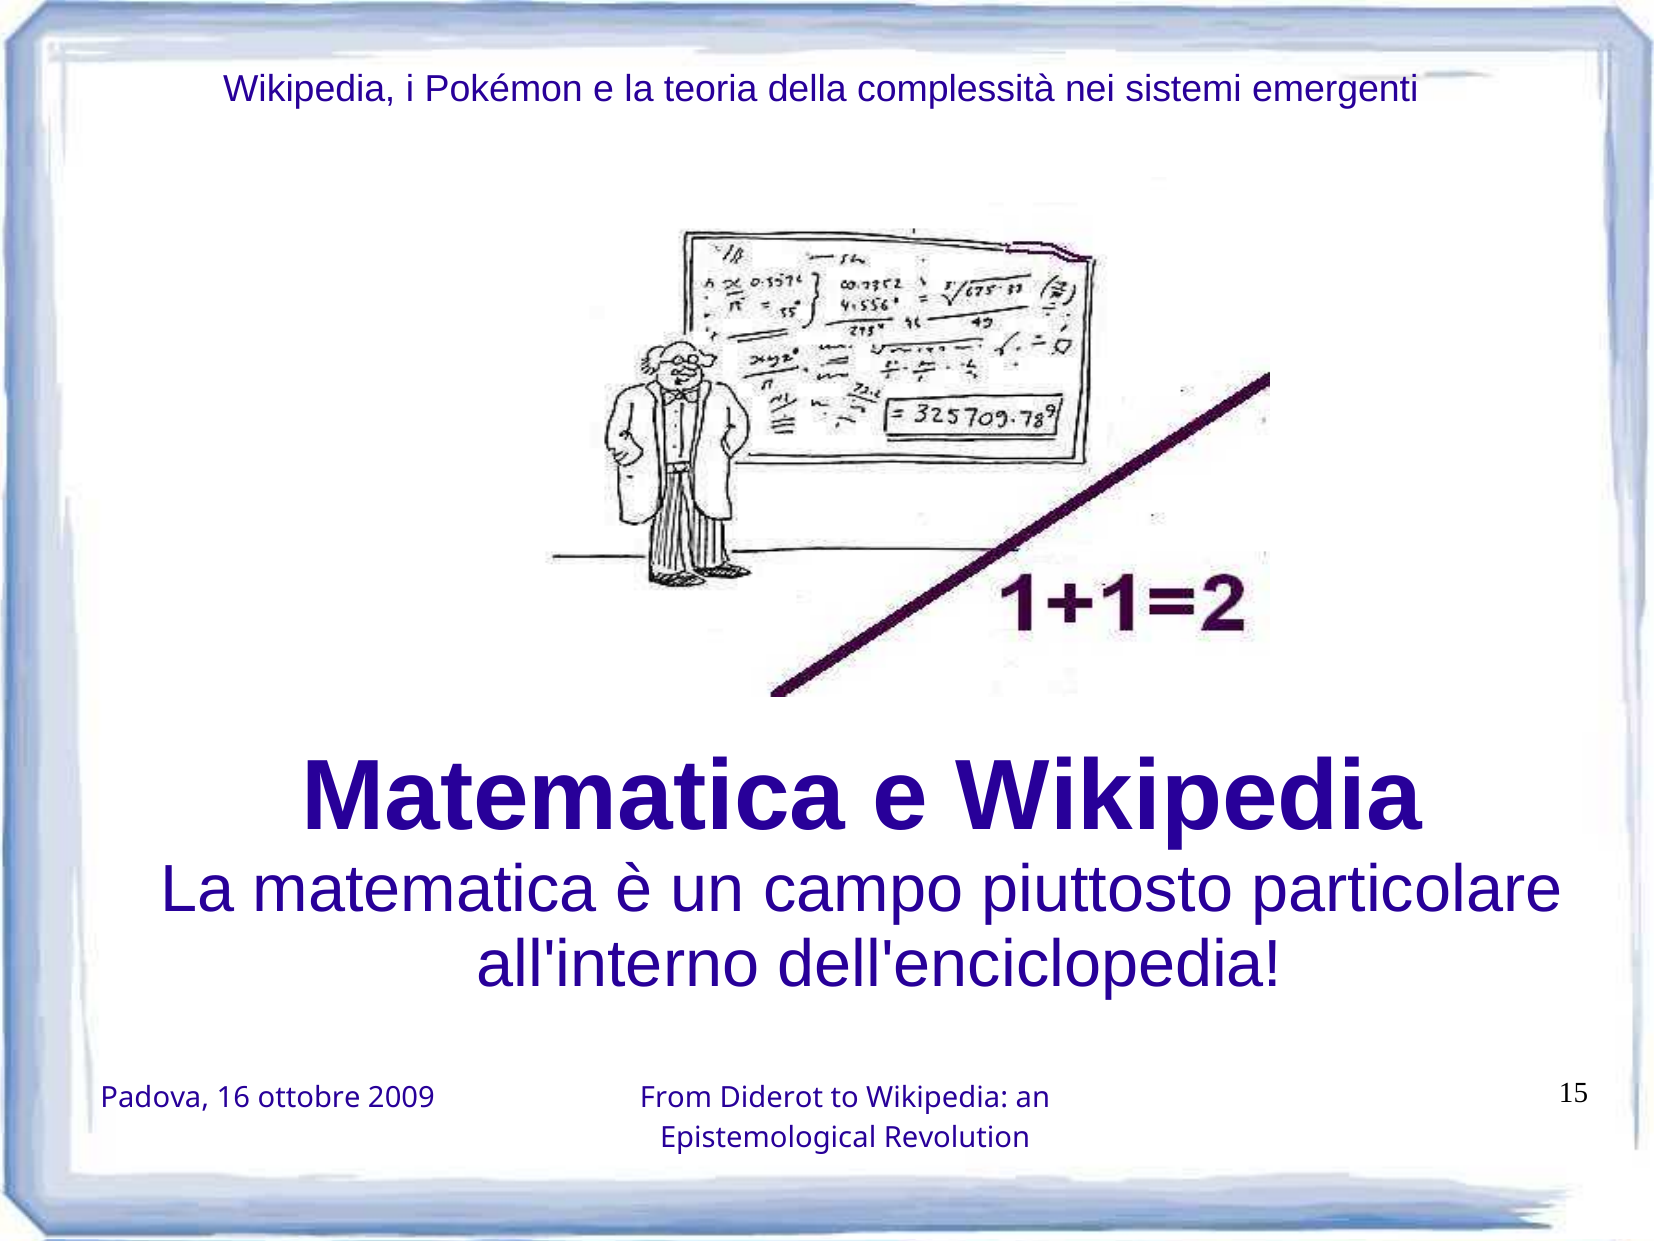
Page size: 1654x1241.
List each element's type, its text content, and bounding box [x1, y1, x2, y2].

picture [0, 0, 1654, 1241]
title Wikipedia, i Pokémon e la teoria della complessità nei sistemi emergenti [76, 59, 1565, 119]
subtitle Matematica e Wikipedia La matematica è un campo piuttosto particolare all'interno dell'enciclopedia! [118, 147, 1571, 1034]
